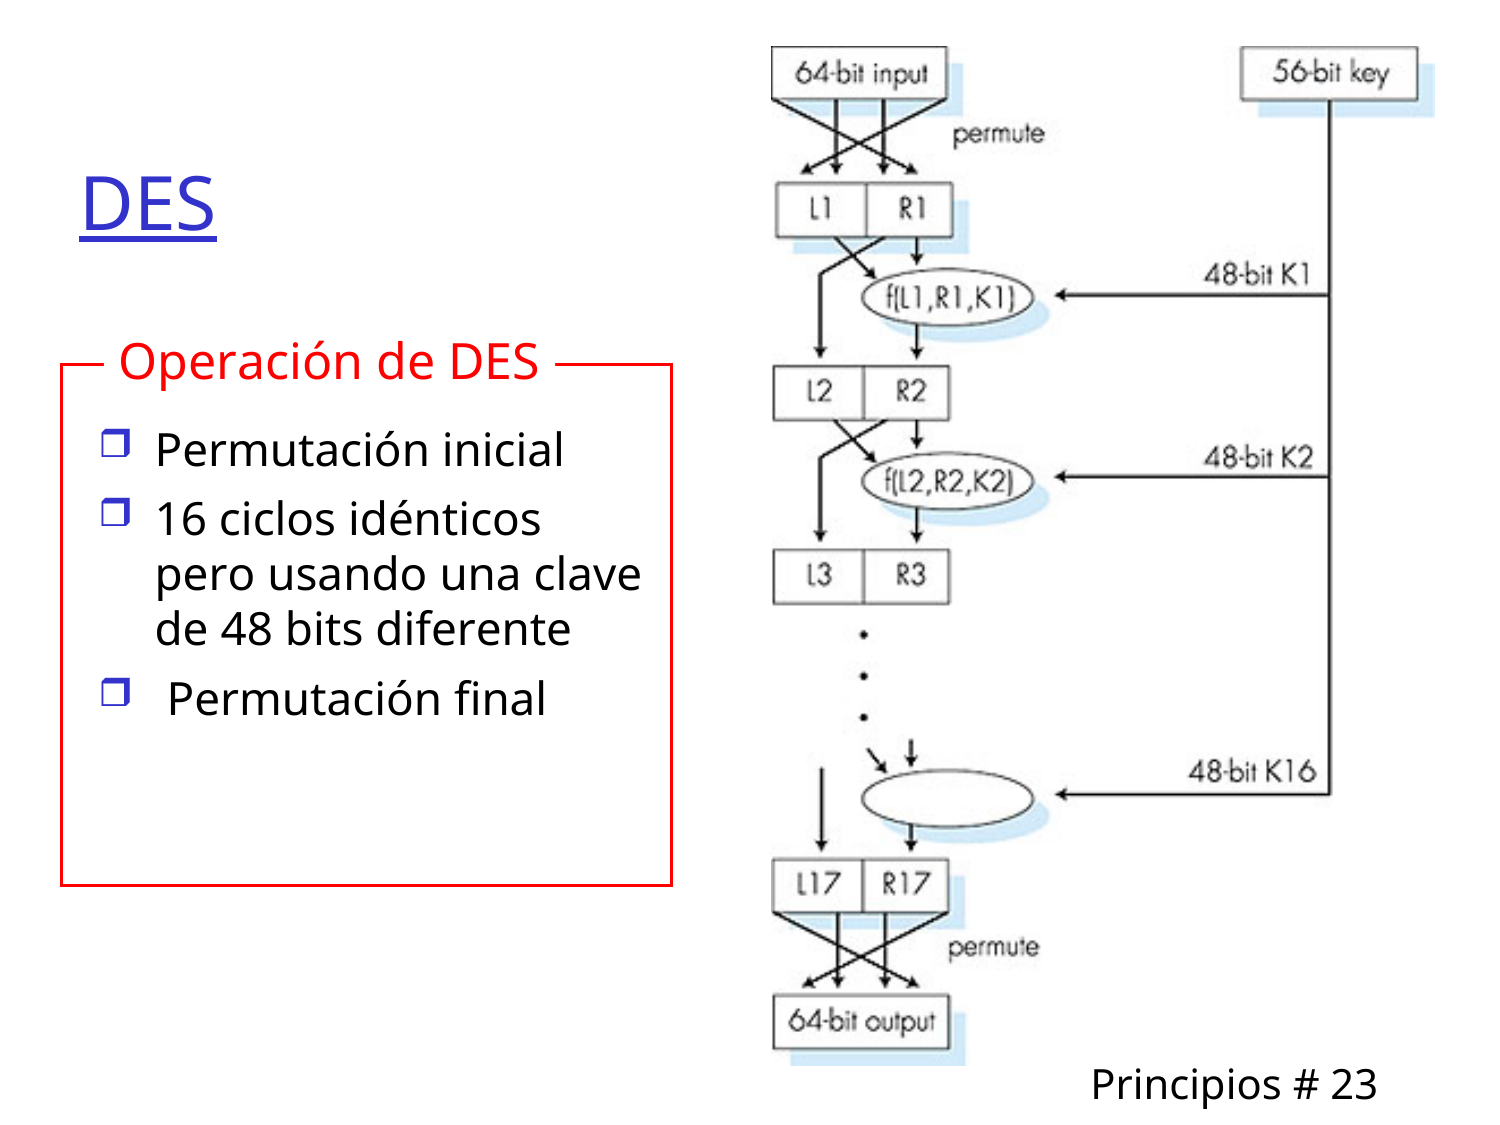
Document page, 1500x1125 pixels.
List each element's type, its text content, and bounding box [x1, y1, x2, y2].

list Permutación inicial 16 ciclos idénticos pero usando una clave de 48 bits diferente Permutación final [83, 412, 663, 873]
text_box [61, 364, 672, 886]
title DES [64, 106, 709, 295]
text_box Operación de DES [103, 321, 556, 398]
picture [771, 46, 1435, 1066]
